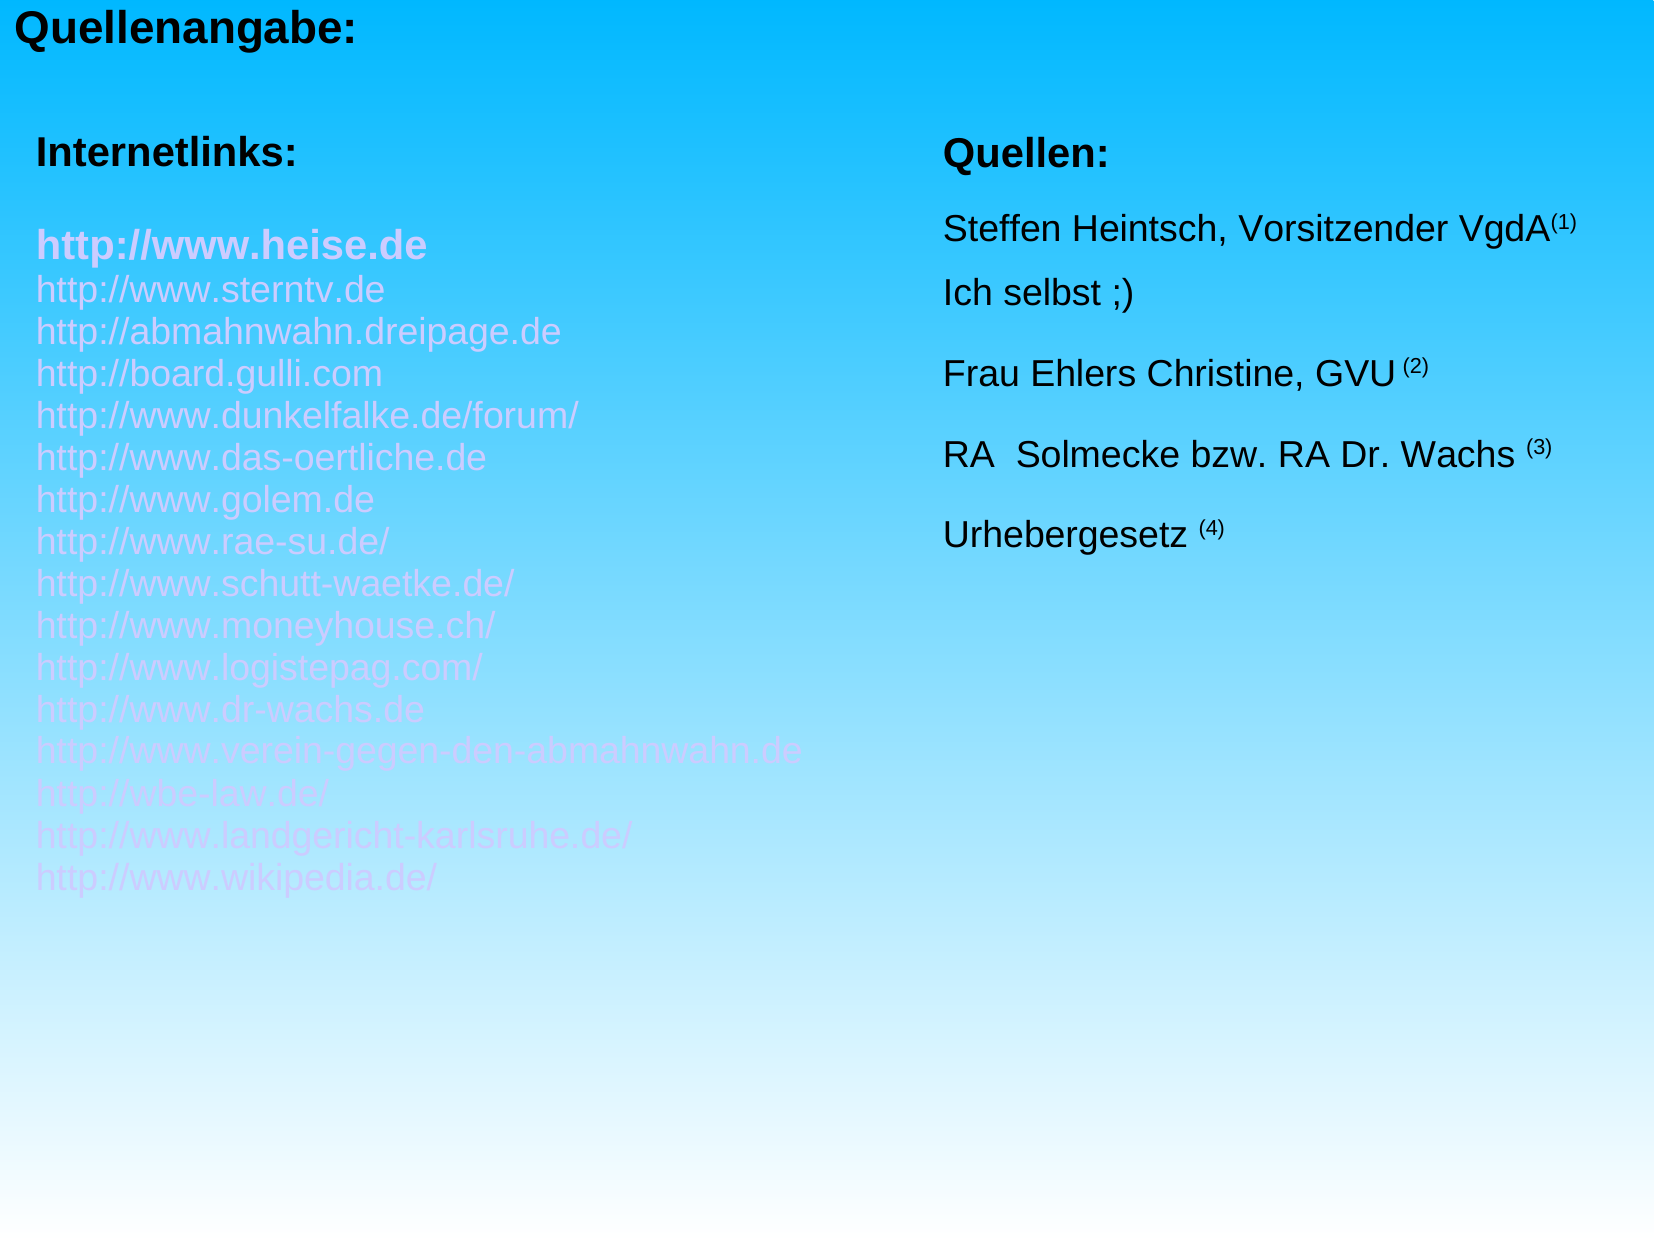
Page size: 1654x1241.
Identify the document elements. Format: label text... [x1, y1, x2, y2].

text_box Internetlinks: http://www.heise.de http://www.sterntv.de http://abmahnwahn.dreipage.de http://board.gulli.com http://www.dunkelfalke.de/forum/ http://www.das-oertliche.de http://www.golem.de http://www.rae-su.de/ http://www.schutt-waetke.de/ http://www.moneyhouse.ch/ http://www.logistepag.com/ http://www.dr-wachs.de http://www.verein-gegen-den-abmahnwahn.de http://wbe-law.de/ http://www.landgericht-karlsruhe.de/ http://www.wikipedia.de/ [21, 121, 813, 857]
text_box Quellenangabe: [0, 0, 374, 68]
text_box Quellen: Steffen Heintsch, Vorsitzender VgdA(1) Ich selbst ;)‏ Frau Ehlers Christine, GVU (2)‏ RA Solmecke bzw. RA Dr. Wachs (3)‏ Urhebergesetz (4)‏ [928, 128, 1590, 695]
